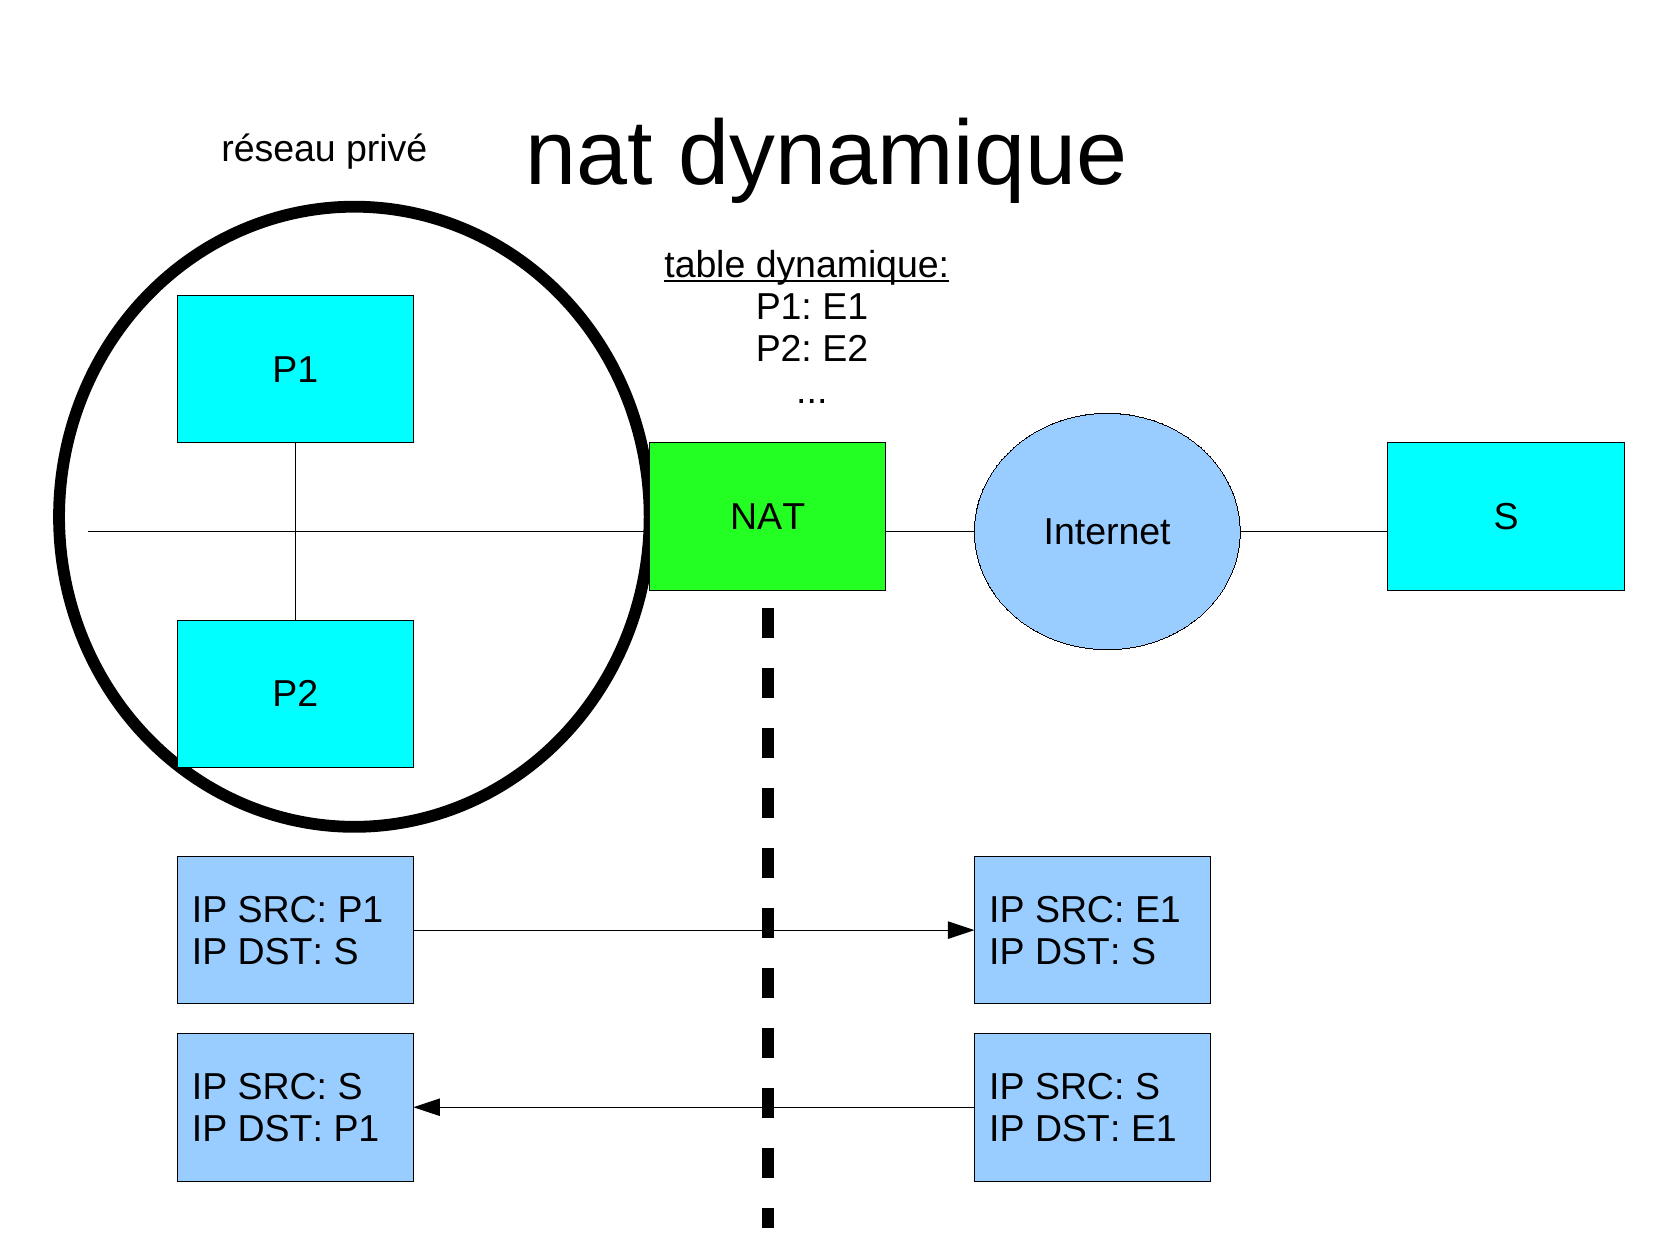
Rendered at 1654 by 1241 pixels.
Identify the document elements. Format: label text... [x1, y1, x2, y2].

title nat dynamique [82, 49, 1571, 257]
text_box IP SRC: P1 IP DST: S [177, 856, 414, 1004]
text_box P2 [177, 620, 414, 768]
text_box IP SRC: E1 IP DST: S [974, 856, 1211, 1004]
text_box S [1387, 442, 1625, 591]
text_box P1 [177, 295, 414, 443]
text_box NAT [649, 442, 886, 591]
text_box table dynamique: P1: E1 P2: E2 ... [649, 236, 975, 437]
text_box Internet [974, 413, 1241, 650]
text_box IP SRC: S IP DST: P1 [177, 1033, 414, 1182]
text_box IP SRC: S IP DST: E1 [974, 1033, 1211, 1182]
text_box réseau privé [206, 120, 443, 182]
